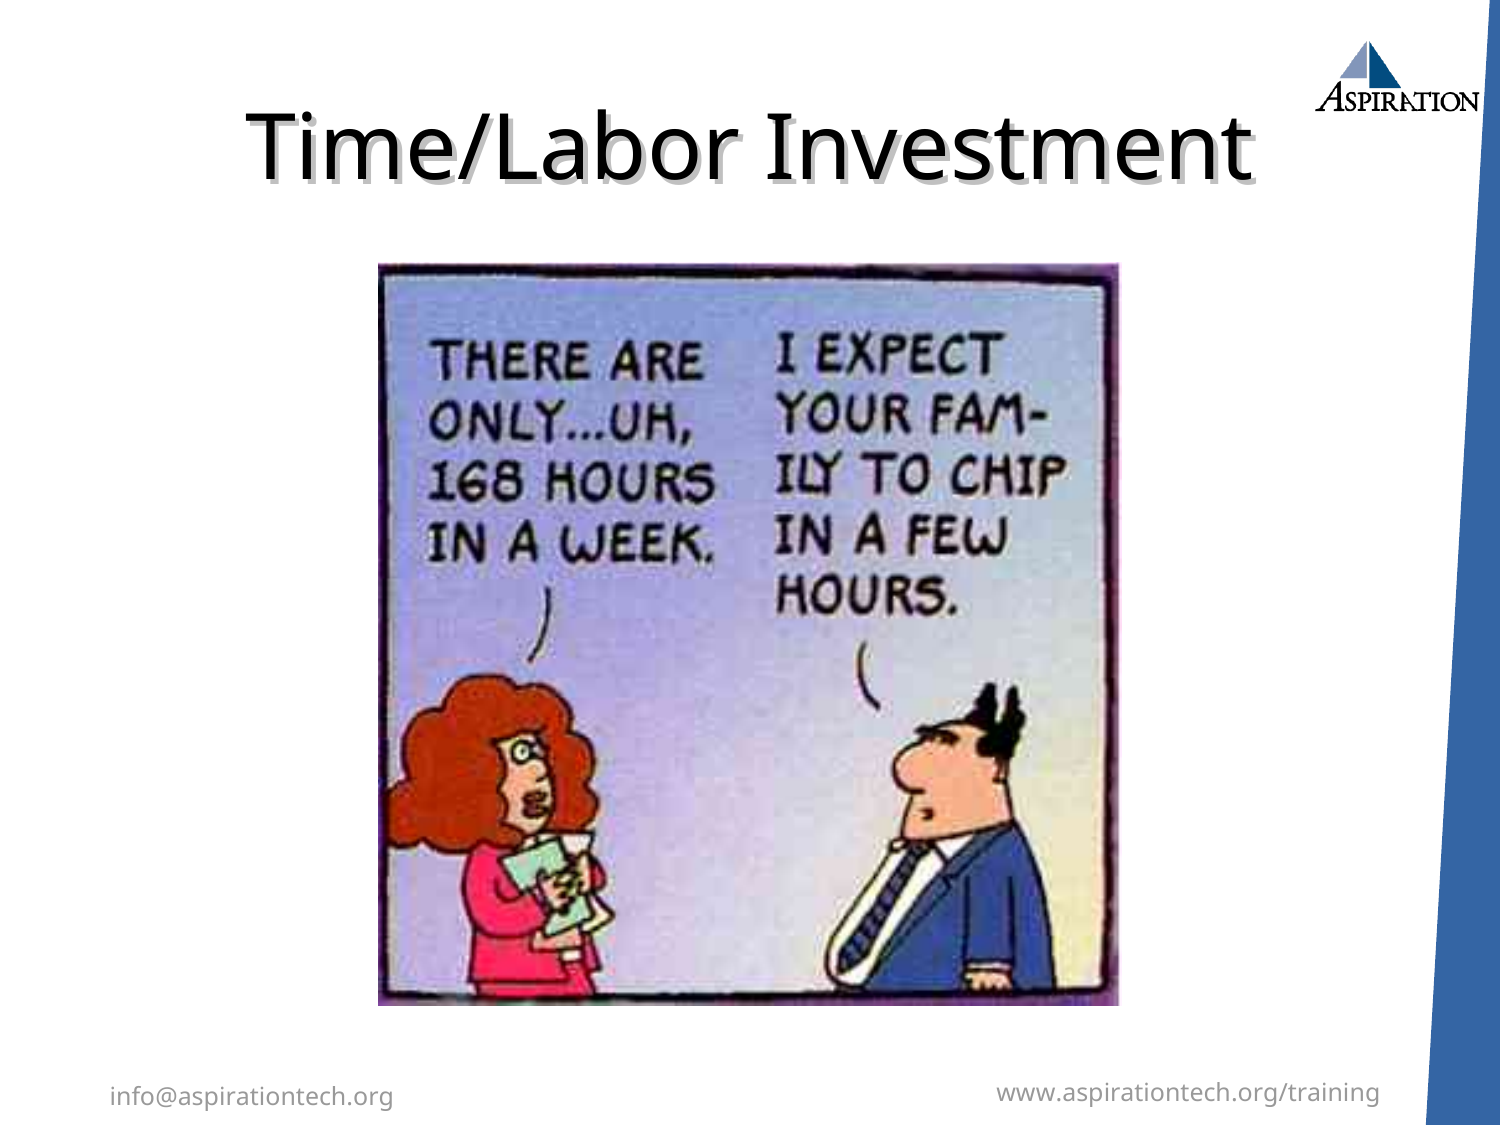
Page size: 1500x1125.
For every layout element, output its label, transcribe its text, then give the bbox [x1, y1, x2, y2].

picture [1315, 41, 1480, 120]
title Time/Labor Investment [75, 44, 1426, 233]
picture [378, 262, 1122, 1006]
